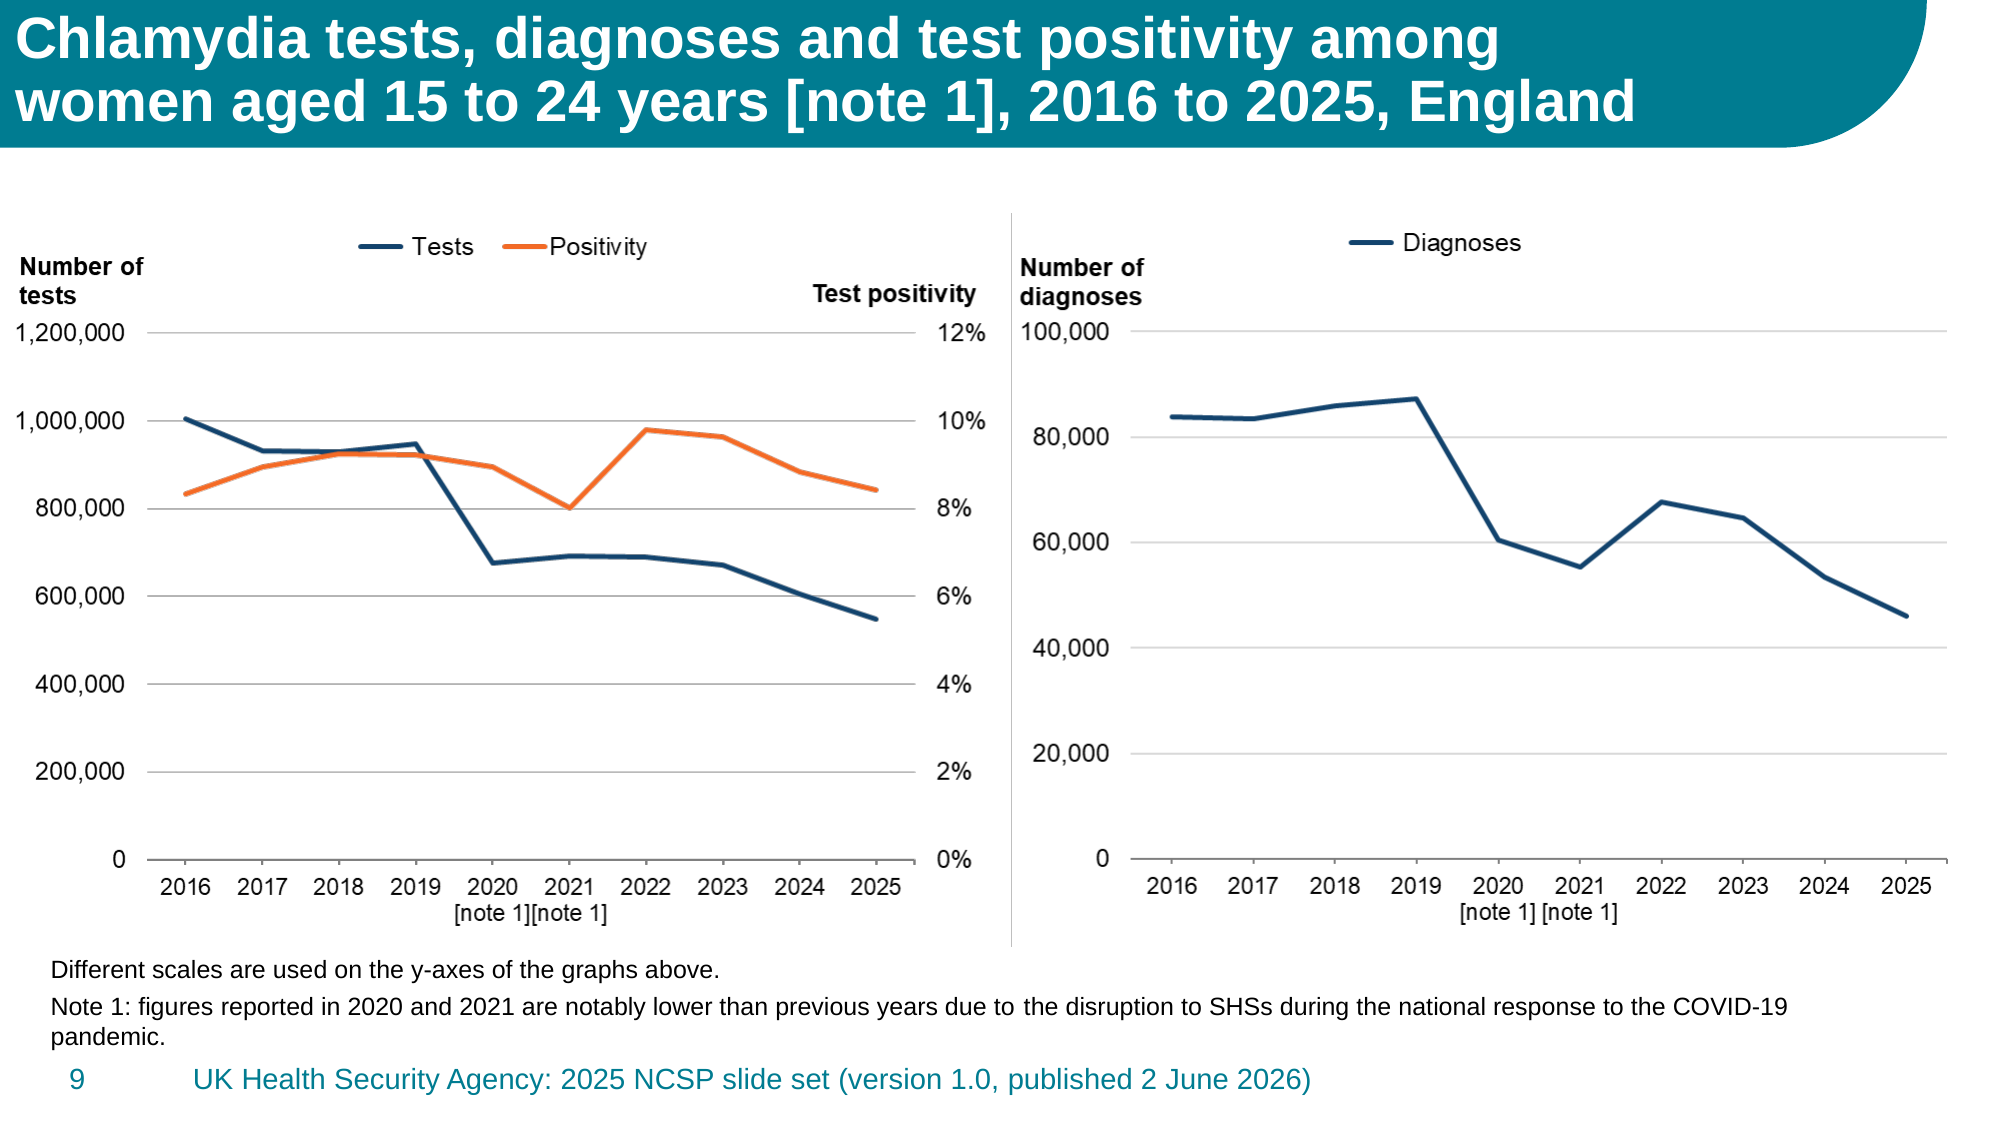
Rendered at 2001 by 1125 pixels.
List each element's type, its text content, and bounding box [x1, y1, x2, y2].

text_box Different scales are used on the y-axes of the graphs above. Note 1: figures reported in 2020 and 2021 are notably lower than previous years due to the disruption to SHSs during the national response to the COVID-19 pandemic. [35, 945, 1923, 1030]
picture [11, 213, 1957, 947]
text_box [54, 1053, 152, 1112]
title Chlamydia tests, diagnoses and test positivity among women aged 15 to 24 years [note 1], 2016 to 2025, England [0, 0, 1726, 122]
